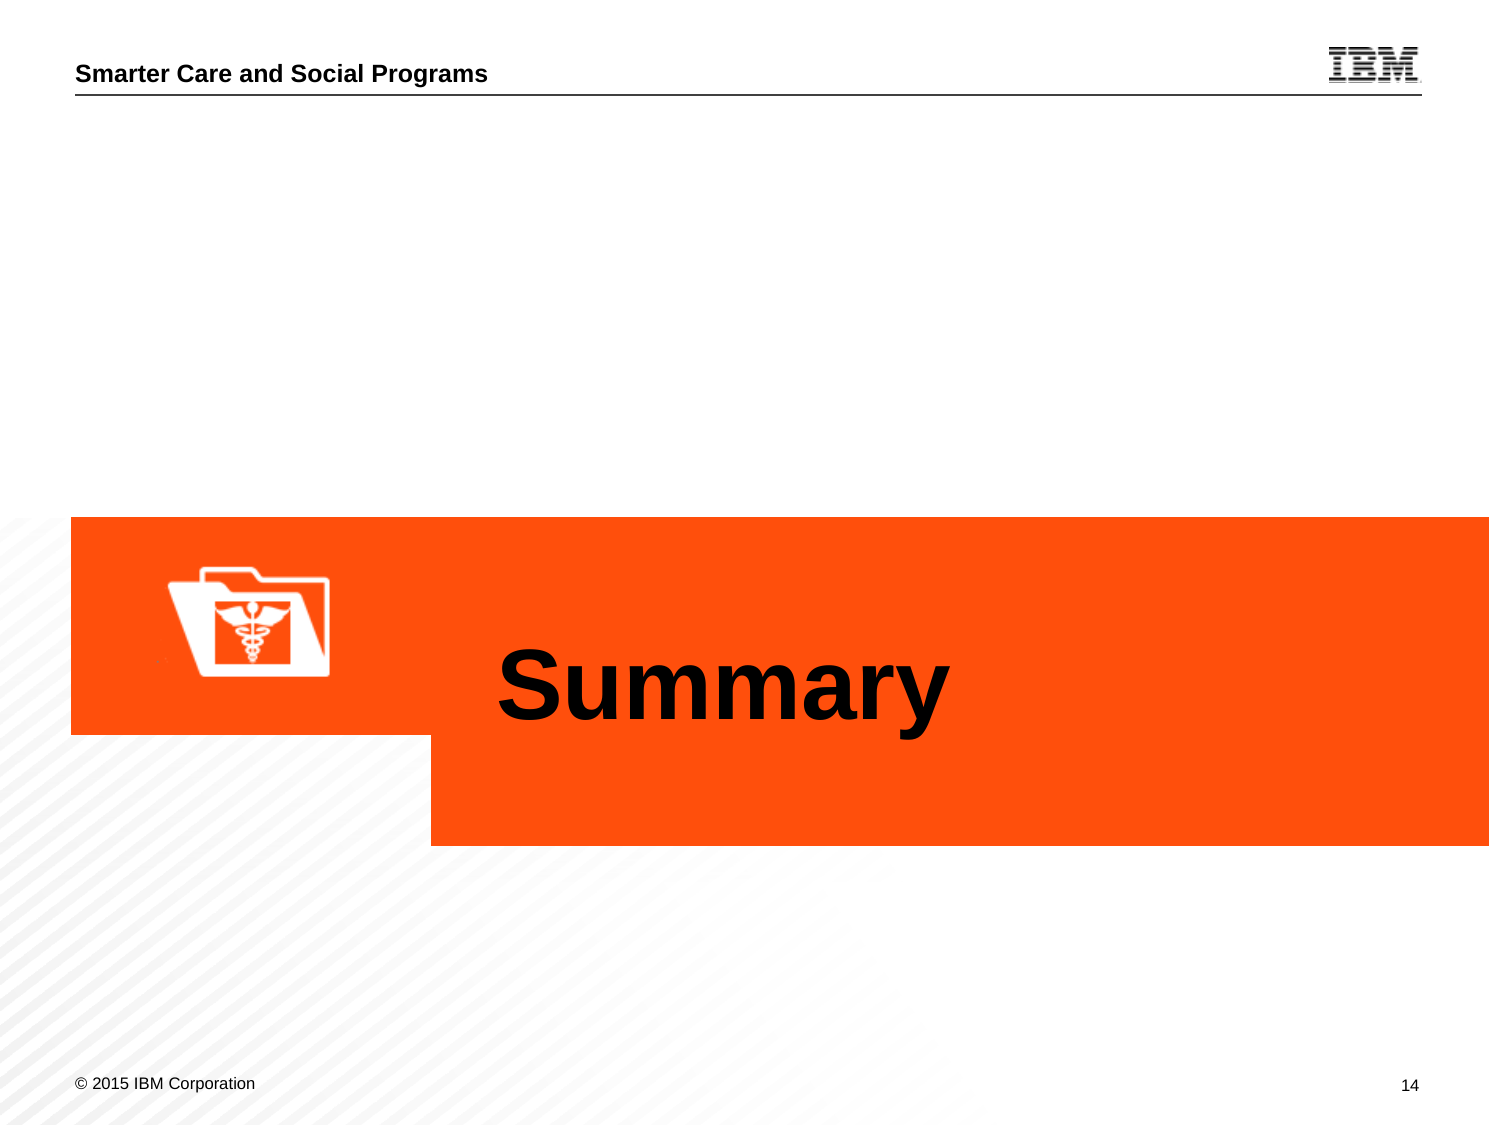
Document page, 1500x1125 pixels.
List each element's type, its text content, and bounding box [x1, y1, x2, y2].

picture [0, 517, 1500, 1125]
text_box Summary [481, 612, 1232, 748]
